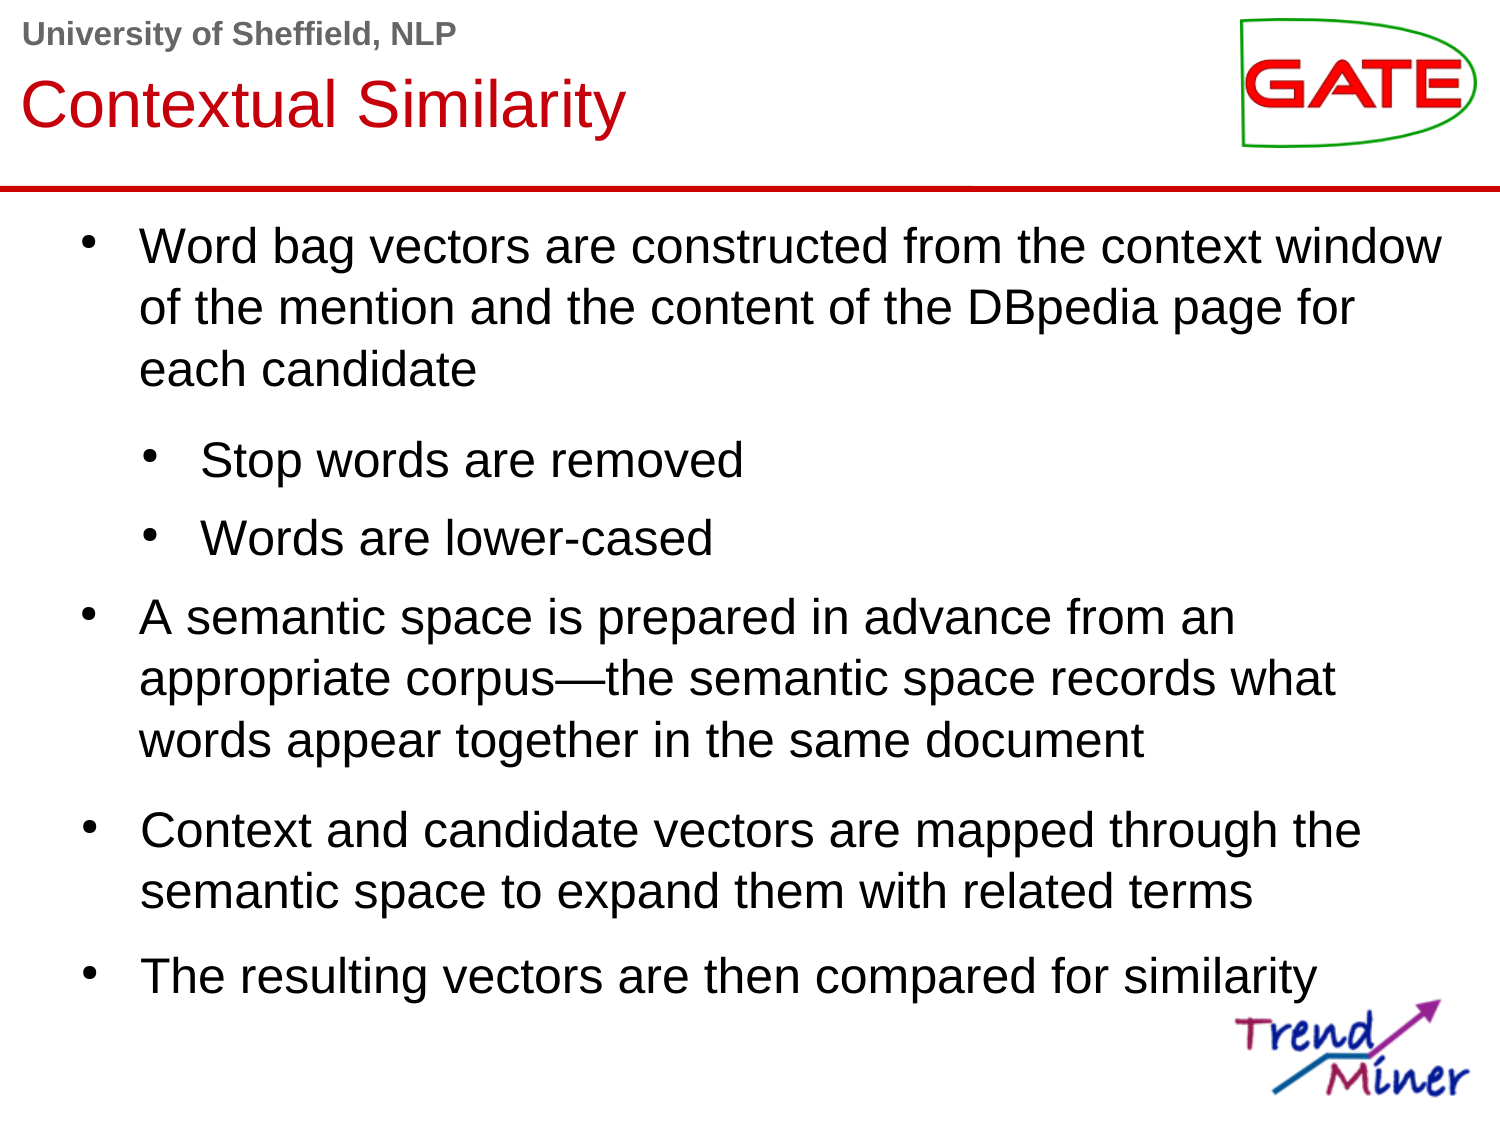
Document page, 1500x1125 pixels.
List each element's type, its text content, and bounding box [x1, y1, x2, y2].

list Word bag vectors are constructed from the context window of the mention and the content of the DBpedia page for each candidate Stop words are removed Words are lower-cased A semantic space is prepared in advance from an appropriate corpus—the semantic space records what words appear together in the same document Context and candidate vectors are mapped through the semantic space to expand them with related terms The resulting vectors are then compared for similarity [23, 212, 1477, 1063]
picture [1240, 18, 1477, 148]
title Contextual Similarity [20, 45, 1240, 166]
picture [1204, 992, 1496, 1118]
